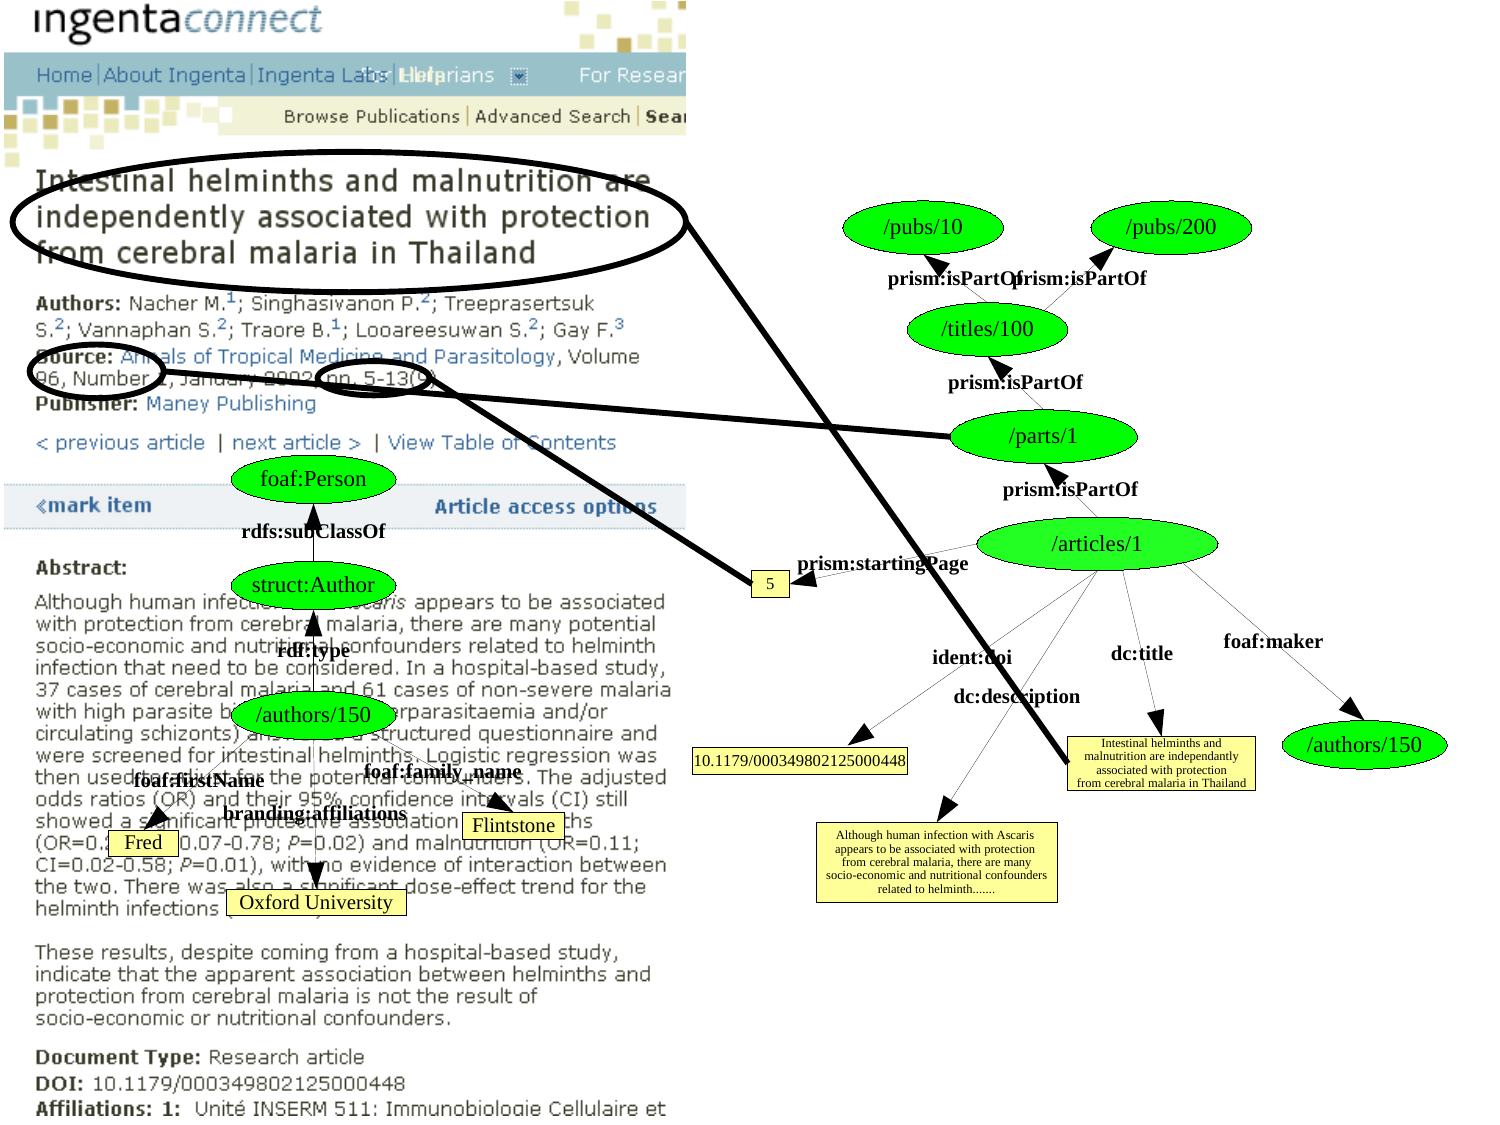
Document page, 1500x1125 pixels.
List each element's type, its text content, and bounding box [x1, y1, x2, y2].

picture [420, 382, 442, 391]
text_box /titles/100 [907, 302, 1068, 357]
text_box [29, 344, 164, 399]
text_box 5 [751, 570, 790, 598]
text_box [12, 151, 686, 293]
text_box /pubs/10 [842, 200, 1004, 255]
text_box /authors/150 [1282, 720, 1448, 770]
text_box Fred [108, 830, 179, 857]
text_box Flintstone [462, 812, 565, 840]
text_box /parts/1 [950, 409, 1138, 464]
text_box foaf:Person [231, 455, 397, 504]
text_box Although human infection with Ascaris appears to be associated with protection from cerebral malaria, there are many socio-economic and nutritional confounders related to helminth....... [816, 822, 1058, 903]
text_box struct:Author [231, 561, 397, 610]
picture [4, 1, 686, 1116]
text_box /pubs/200 [1090, 200, 1252, 255]
text_box Intestinal helminths and malnutrition are independantly associated with protection from cerebral malaria in Thailand [1067, 736, 1256, 791]
text_box /authors/150 [231, 691, 397, 740]
text_box [330, 389, 396, 396]
text_box Oxford University [226, 889, 407, 916]
picture [473, 401, 686, 537]
text_box /articles/1 [977, 517, 1219, 571]
text_box [317, 361, 430, 389]
text_box 10.1179/000349802125000448 [692, 747, 908, 775]
